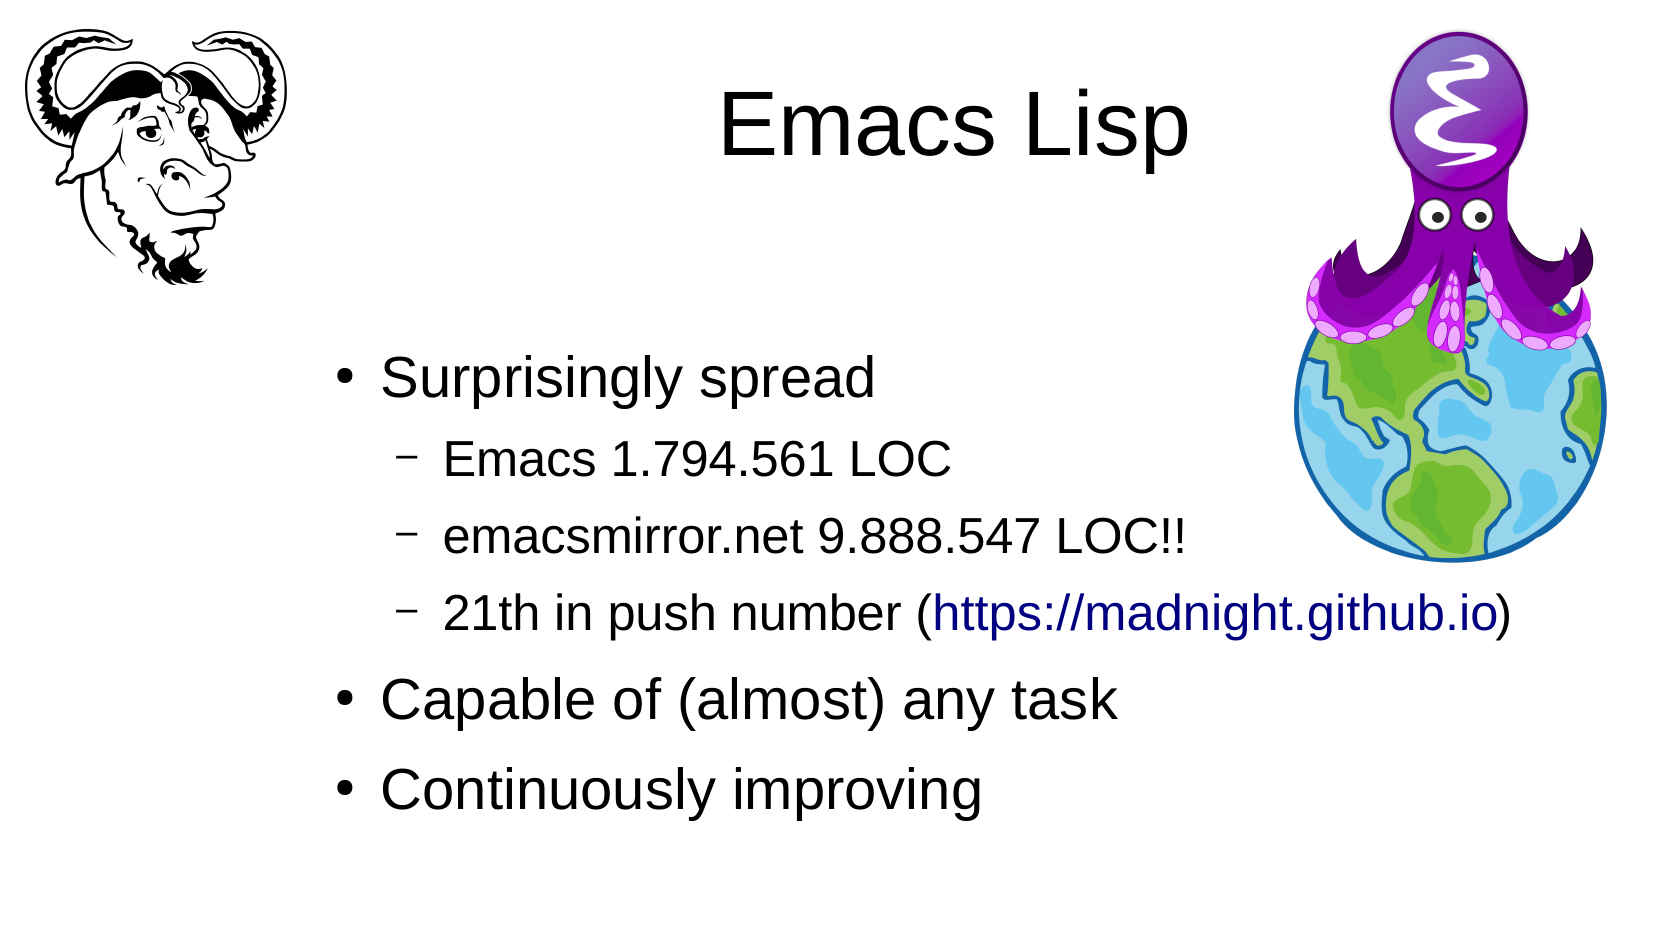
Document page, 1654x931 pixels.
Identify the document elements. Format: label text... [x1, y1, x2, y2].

list Surprisingly spread Emacs 1.794.561 LOC emacsmirror.net 9.888.547 LOC!! 21th in push number (https://madnight.github.io) Capable of (almost) any task Continuously improving [319, 345, 1531, 844]
picture [1294, 29, 1609, 604]
title Emacs Lisp [409, 37, 1294, 211]
picture [25, 29, 287, 285]
